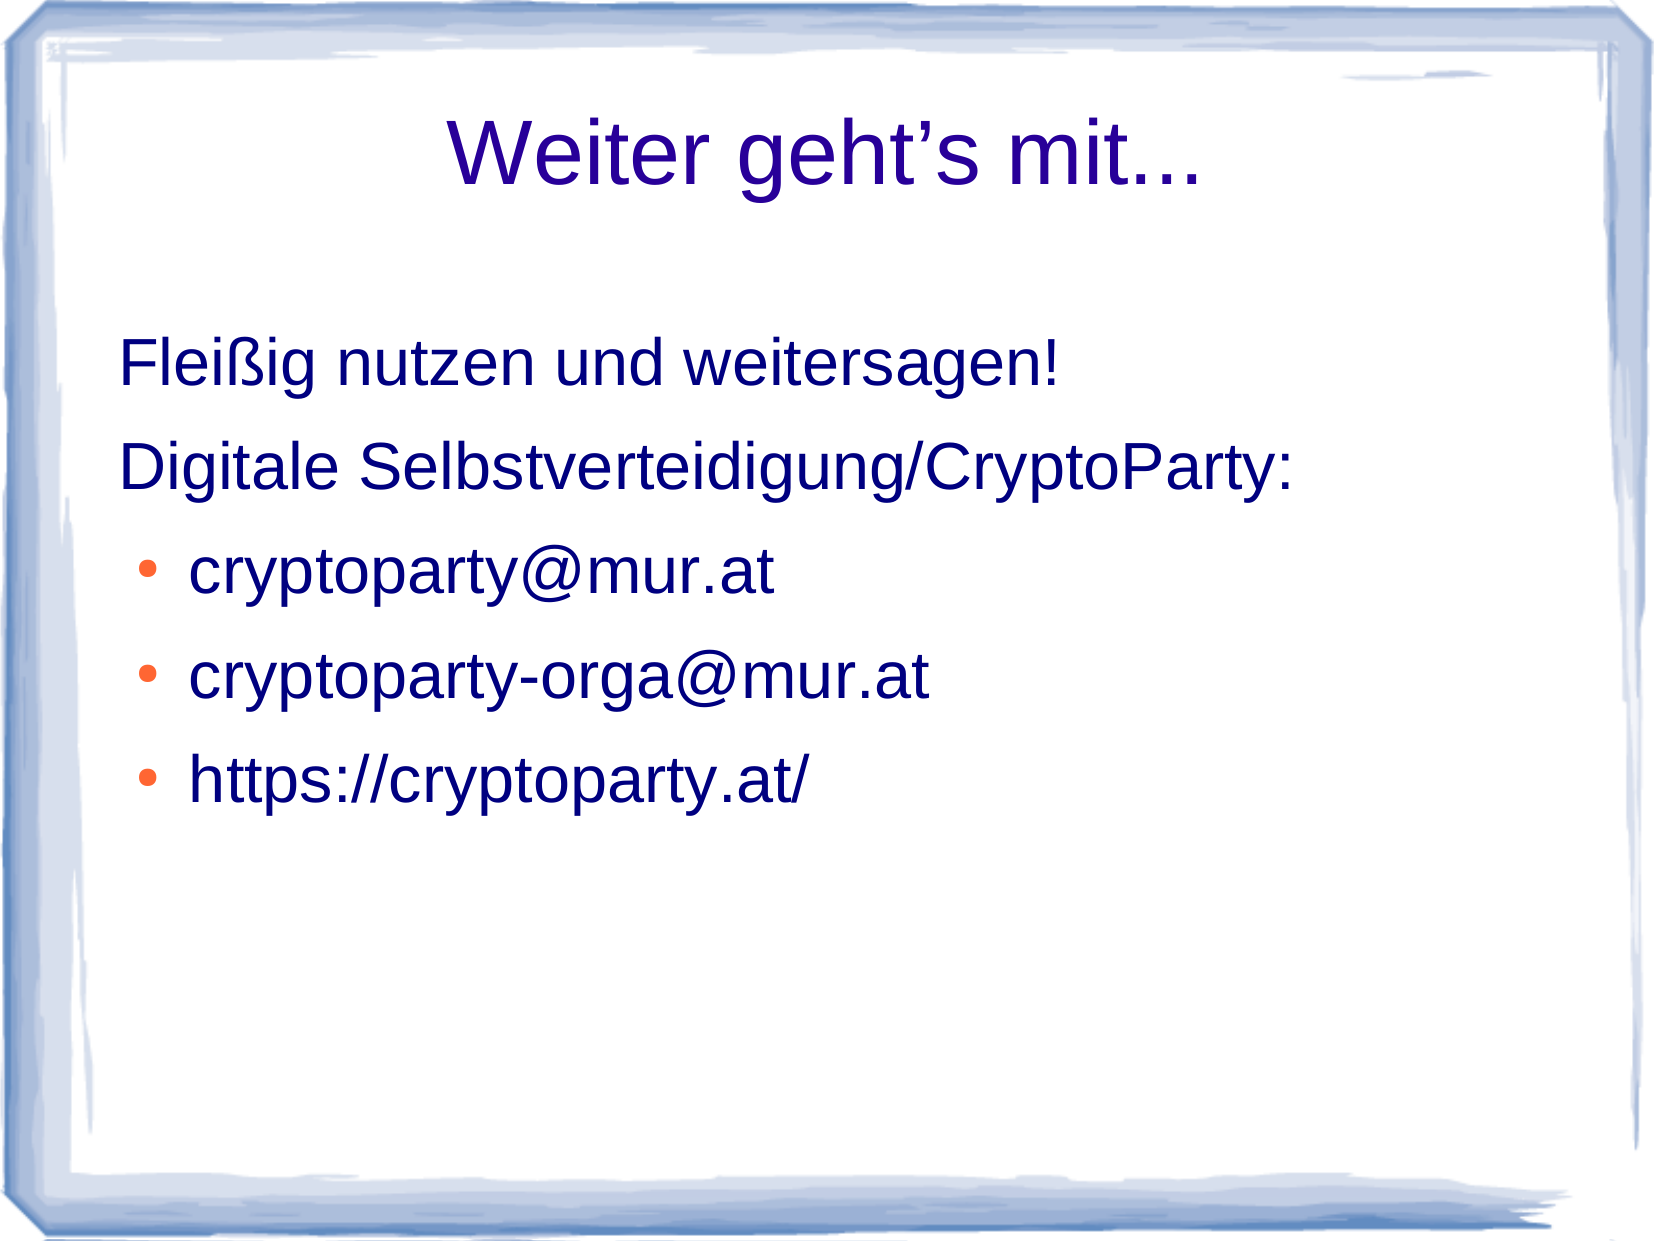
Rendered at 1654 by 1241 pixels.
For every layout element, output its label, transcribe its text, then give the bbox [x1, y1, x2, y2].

list Fleißig nutzen und weitersagen! Digitale Selbstverteidigung/CryptoParty: cryptoparty@mur.at cryptoparty-orga@mur.at https://cryptoparty.at/ [118, 324, 1571, 1045]
title Weiter geht’s mit... [82, 49, 1571, 257]
picture [0, 0, 1654, 1241]
